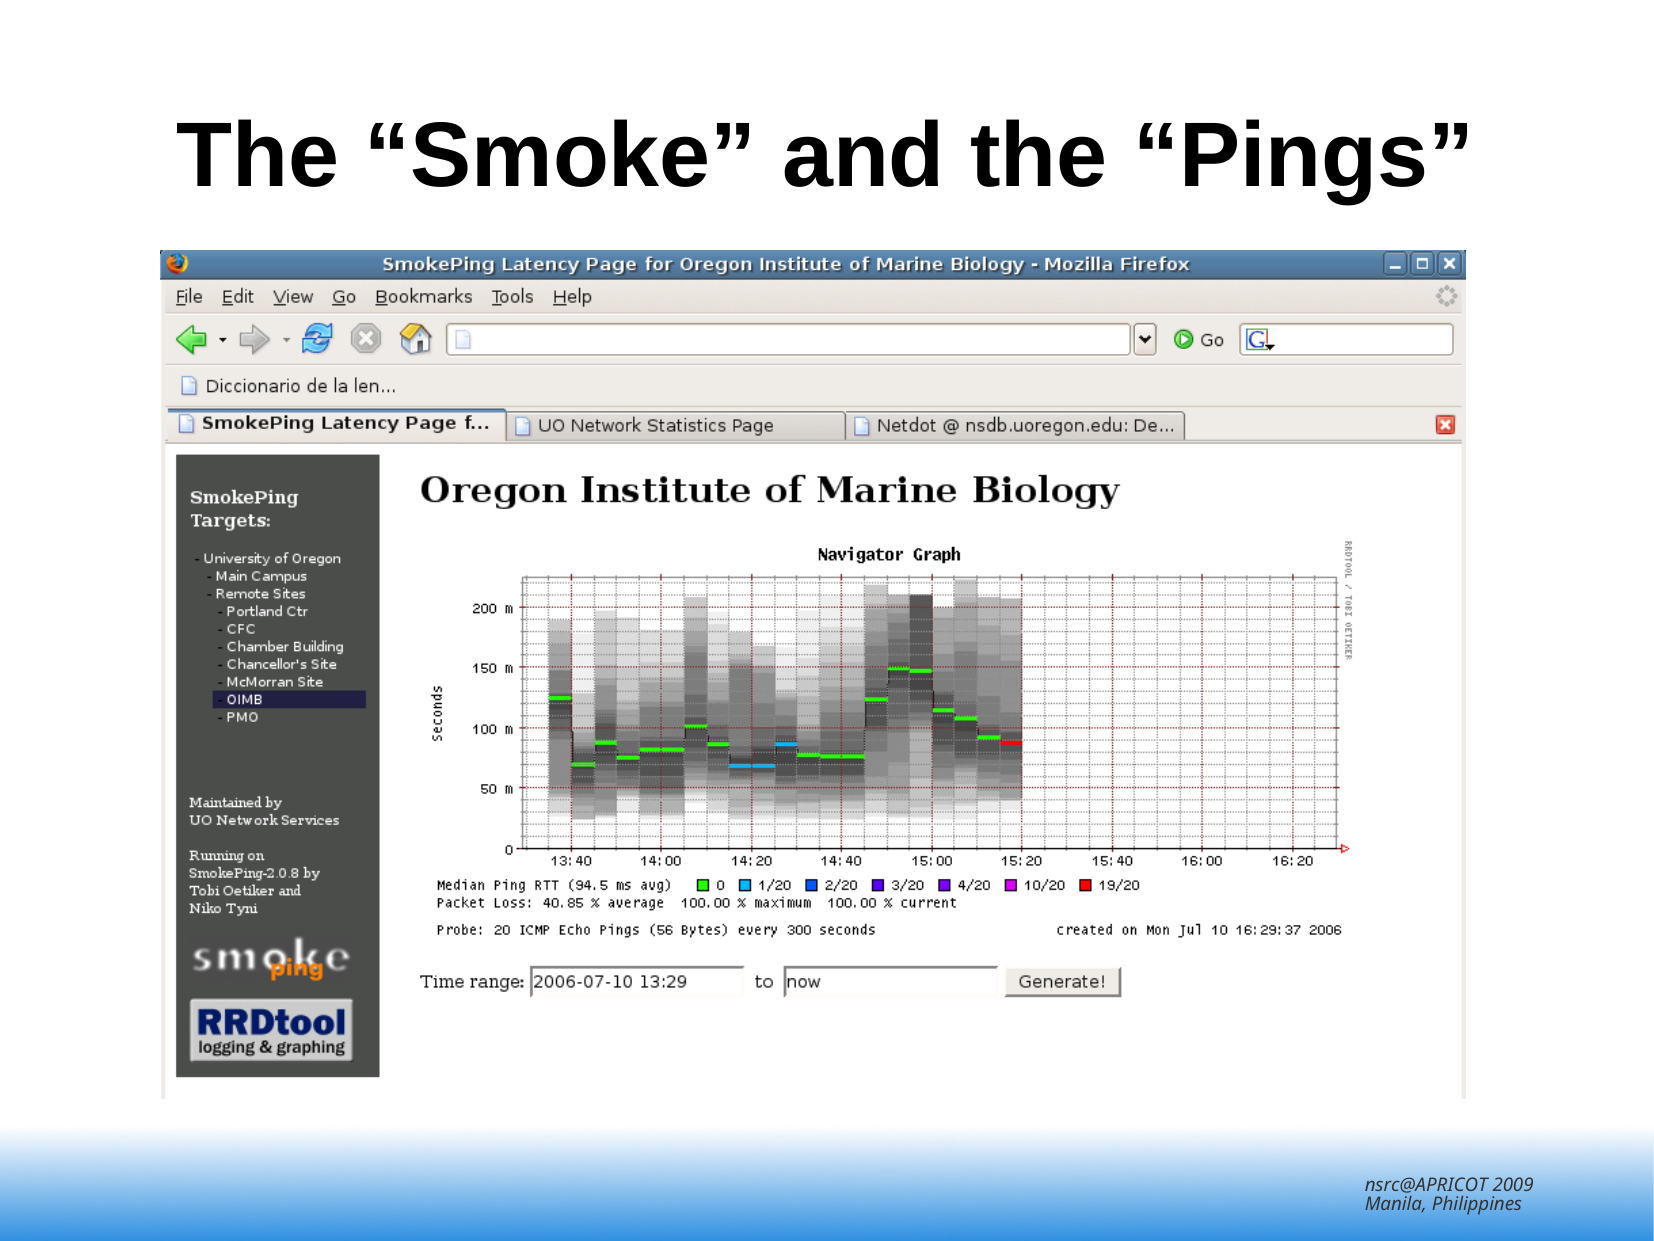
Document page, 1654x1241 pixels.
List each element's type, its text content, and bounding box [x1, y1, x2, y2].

title The “Smoke” and the “Pings” [82, 56, 1571, 249]
picture [0, 1124, 1654, 1241]
picture [160, 250, 1466, 1099]
